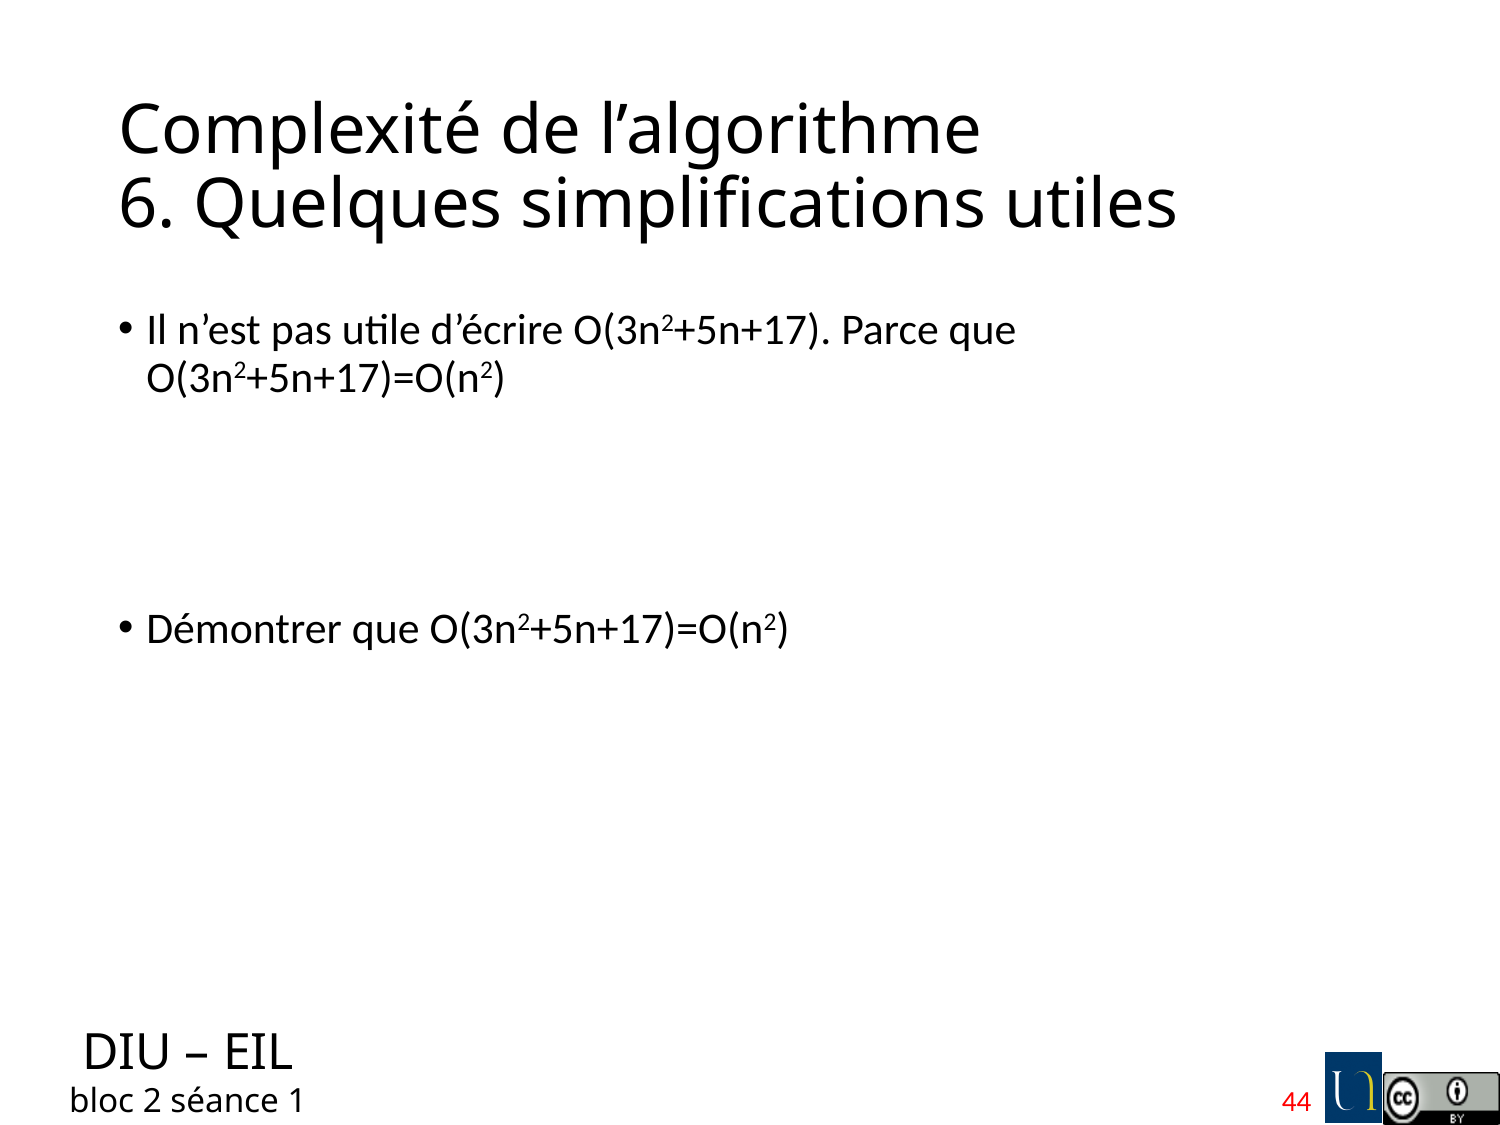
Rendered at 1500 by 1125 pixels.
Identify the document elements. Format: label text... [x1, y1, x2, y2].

picture [1383, 1072, 1500, 1125]
title Complexité de l’algorithme 6. Quelques simplifications utiles [103, 59, 1397, 278]
picture [1325, 1052, 1382, 1123]
list Il n’est pas utile d’écrire O(3n2+5n+17). Parce que O(3n2+5n+17)=O(n2) Démontrer que O(3n2+5n+17)=O(n2) [103, 299, 1397, 1014]
slide_number <numéro> [1240, 1070, 1327, 1125]
